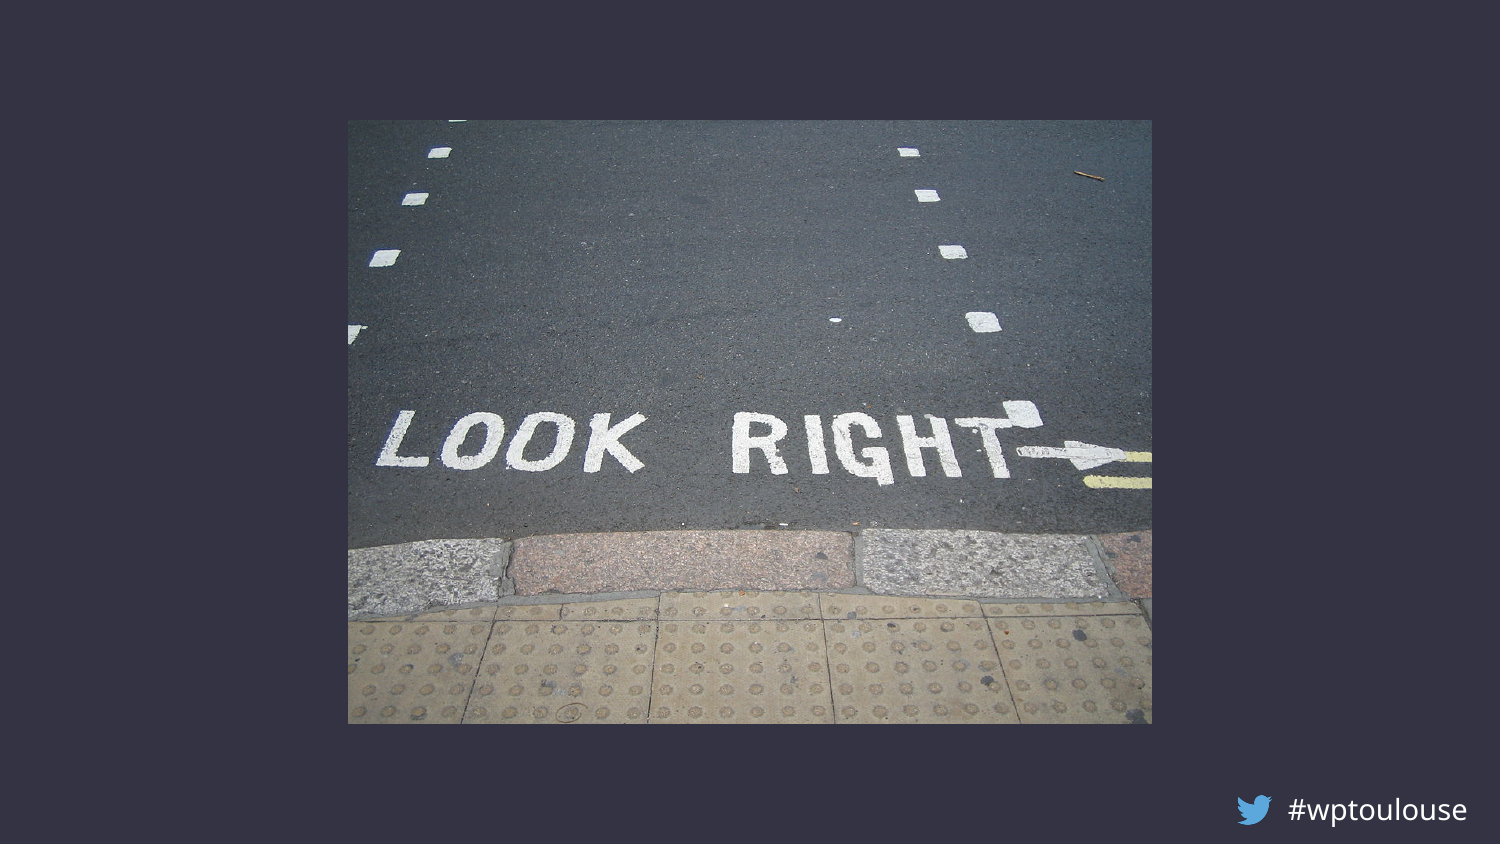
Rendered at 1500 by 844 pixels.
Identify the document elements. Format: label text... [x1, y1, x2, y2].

picture [1236, 795, 1273, 825]
picture [348, 120, 1152, 724]
text_box #wptoulouse [1272, 776, 1488, 832]
